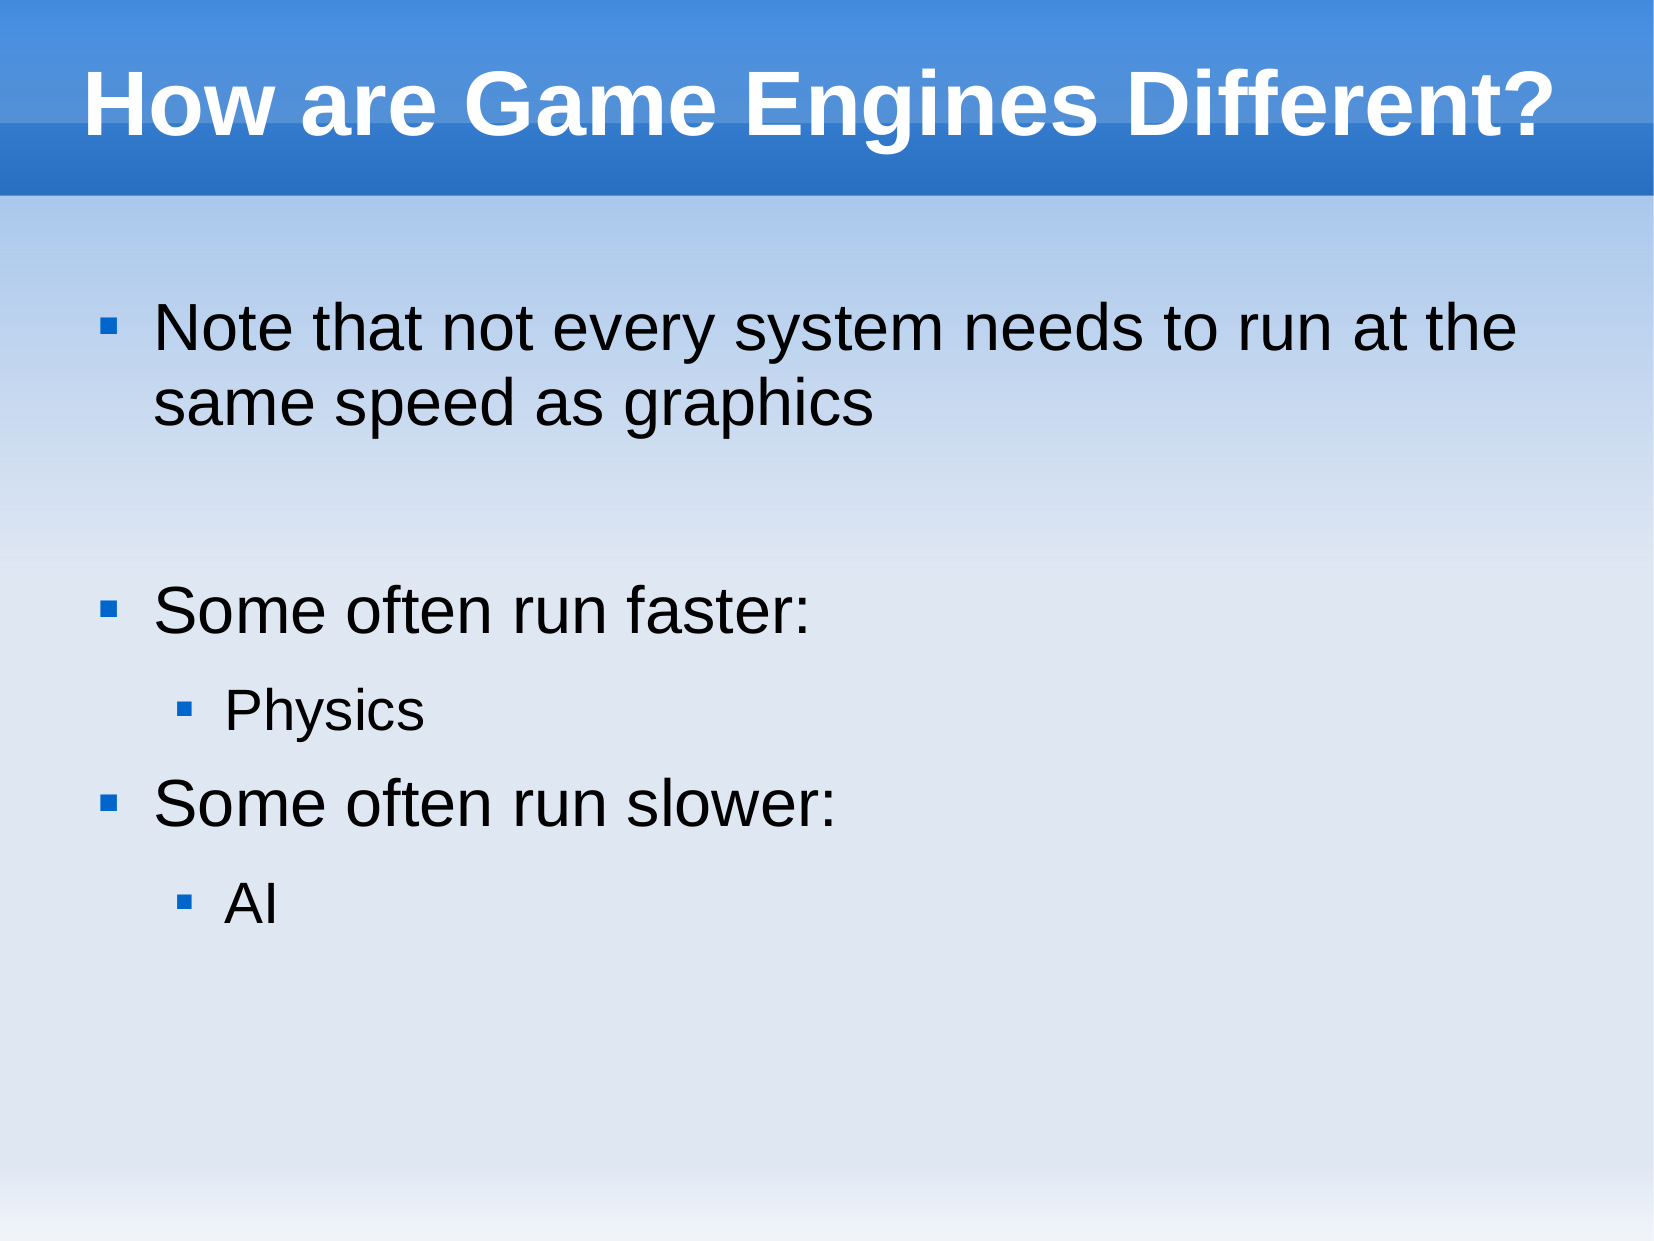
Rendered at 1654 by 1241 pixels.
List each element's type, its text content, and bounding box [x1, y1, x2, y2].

list Note that not every system needs to run at the same speed as graphics Some often run faster: Physics Some often run slower: AI [82, 290, 1571, 1109]
picture [0, 0, 1654, 1241]
title How are Game Engines Different? [76, 0, 1565, 208]
